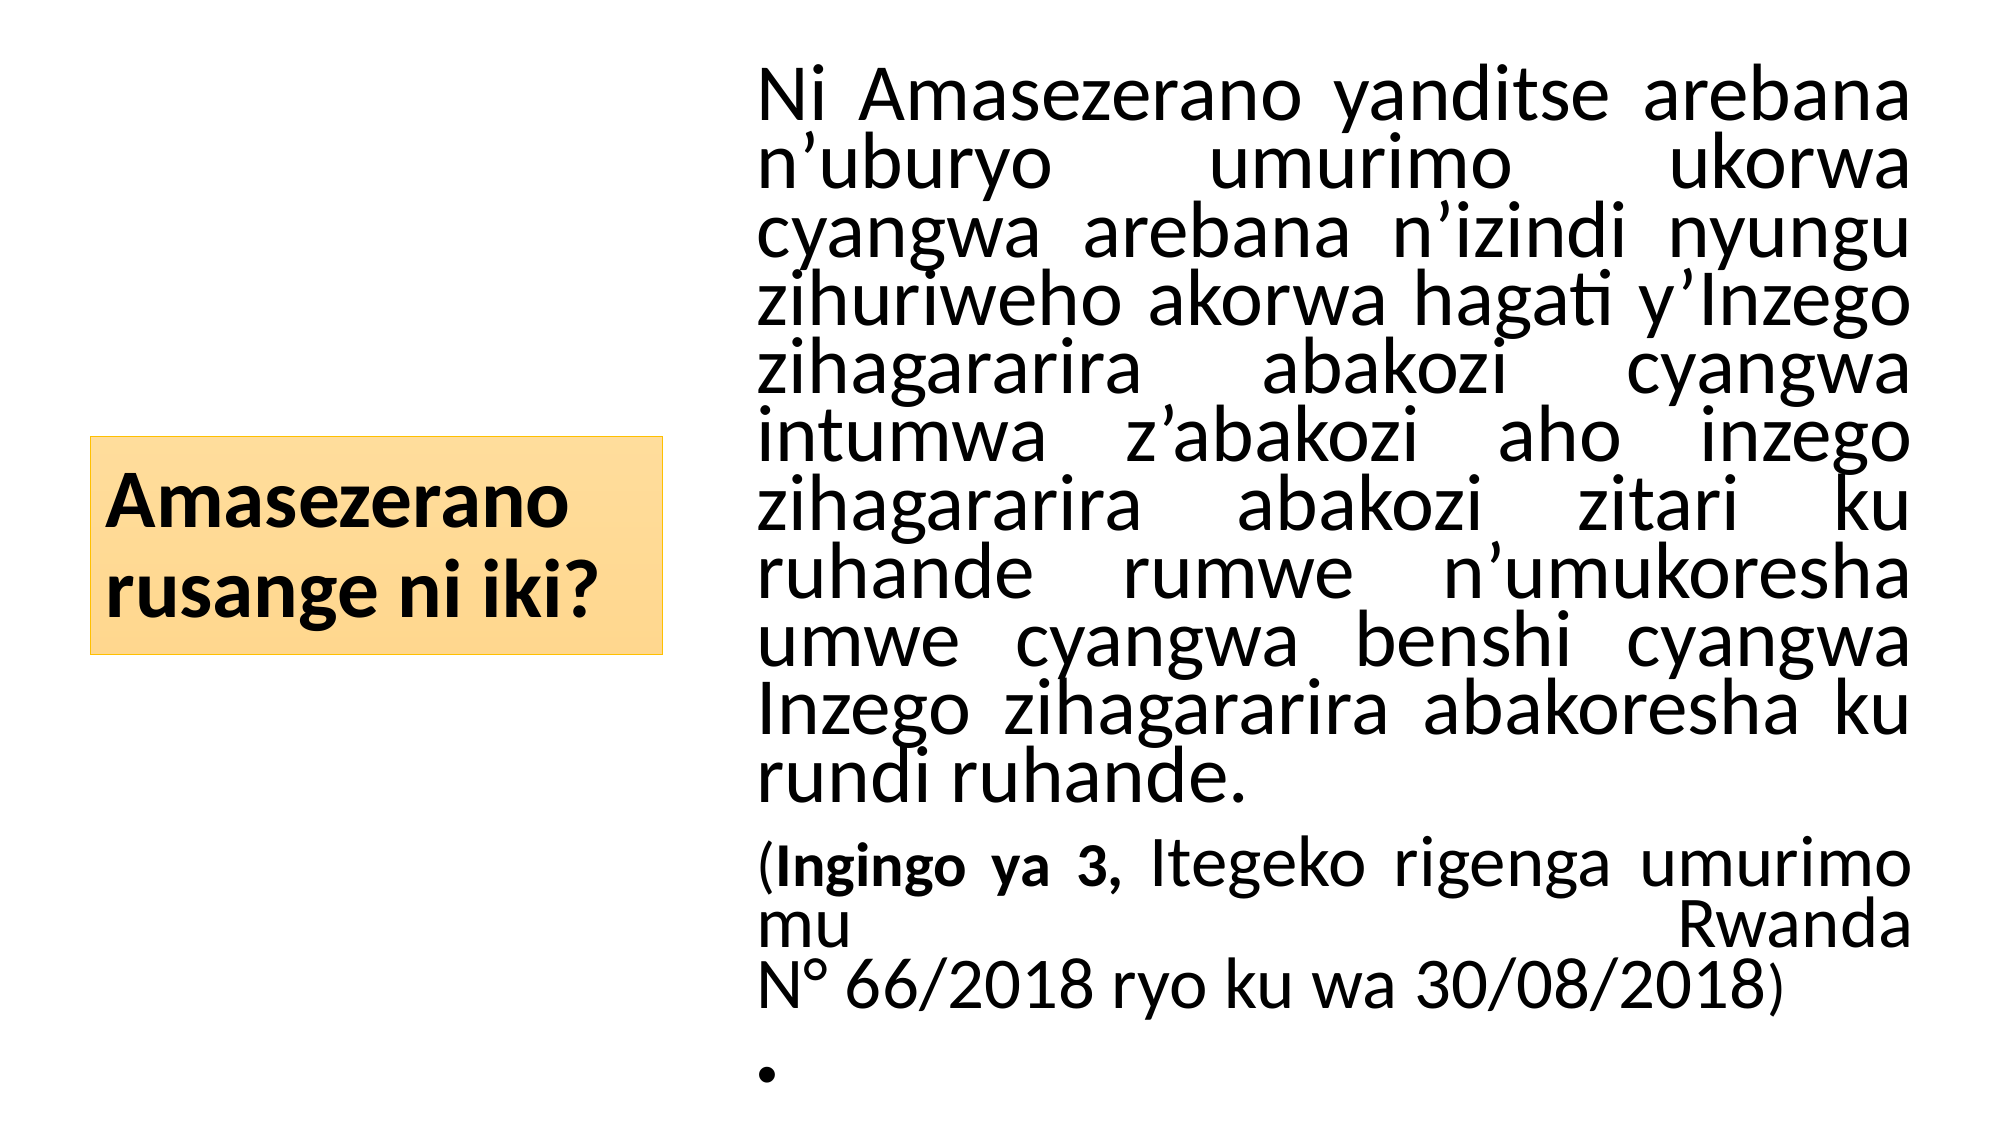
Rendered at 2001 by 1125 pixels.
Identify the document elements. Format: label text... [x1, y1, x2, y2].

title Amasezerano rusange ni iki? [90, 436, 663, 655]
list Ni Amasezerano yanditse arebana n’uburyo umurimo ukorwa cyangwa arebana n’izindi nyungu zihuriweho akorwa hagati y’Inzego zihagararira abakozi cyangwa intumwa z’abakozi aho inzego zihagararira abakozi zitari ku ruhande rumwe n’umukoresha umwe cyangwa benshi cyangwa Inzego zihagararira abakoresha ku rundi ruhande. (Ingingo ya 3, Itegeko rigenga umurimo mu Rwanda N° 66/2018 ryo ku wa 30/08/2018) [741, 58, 1950, 1087]
